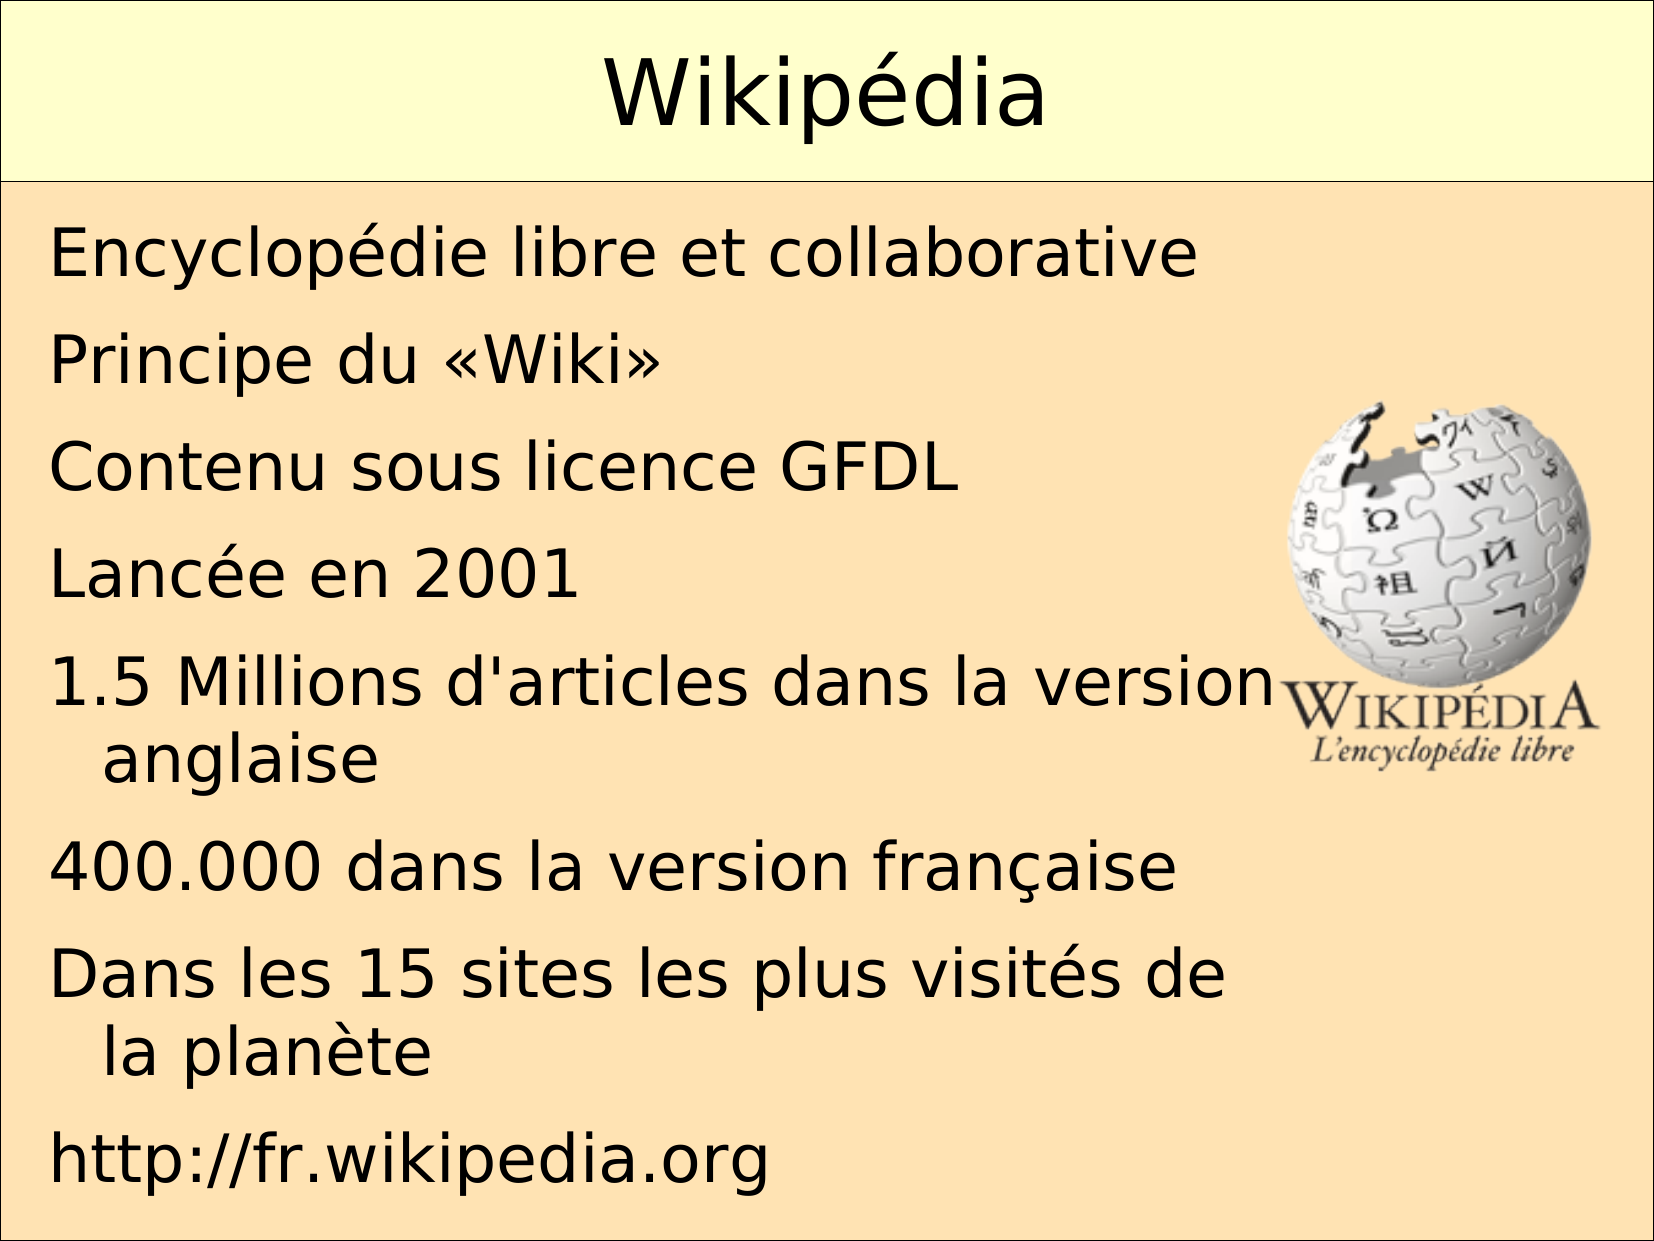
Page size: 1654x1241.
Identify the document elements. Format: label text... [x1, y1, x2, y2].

list Encyclopédie libre et collaborative Principe du «Wiki» Contenu sous licence GFDL Lancée en 2001 1.5 Millions d'articles dans la version anglaise 400.000 dans la version française Dans les 15 sites les plus visités de la planète http://fr.wikipedia.org [30, 214, 1303, 1199]
picture [1276, 398, 1607, 777]
title Wikipédia [0, 39, 1654, 147]
